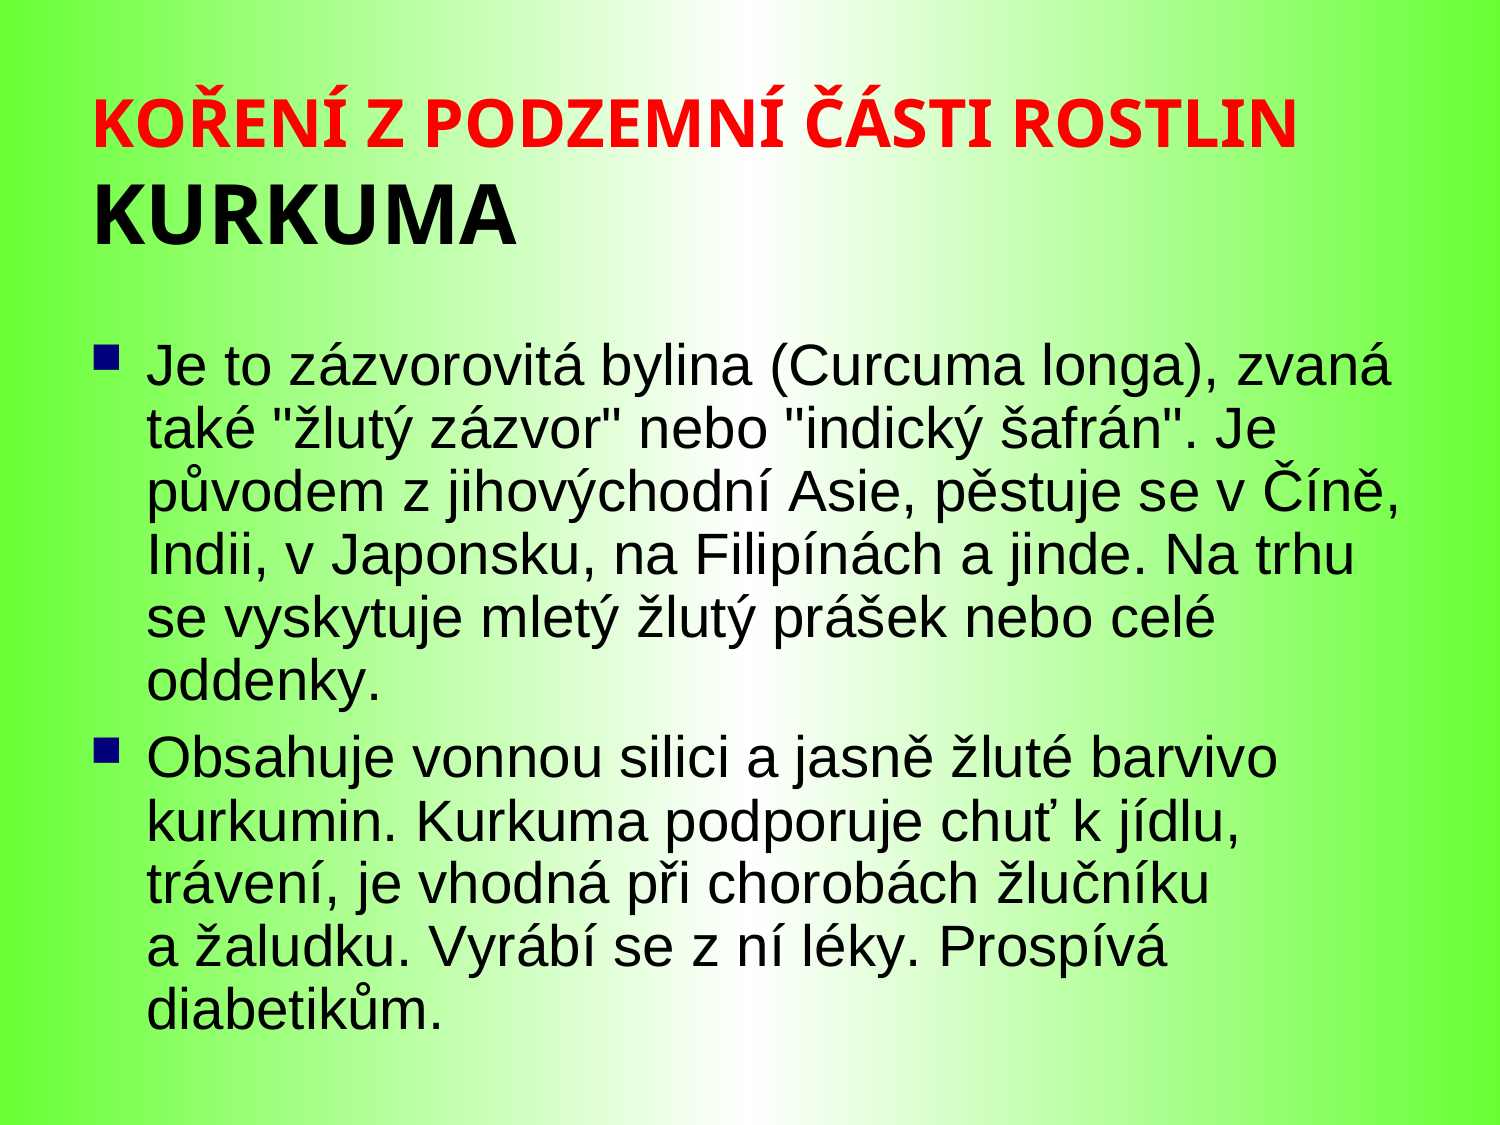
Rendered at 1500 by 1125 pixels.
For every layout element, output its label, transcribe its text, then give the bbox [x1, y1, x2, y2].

list Je to zázvorovitá bylina (Curcuma longa), zvaná také "žlutý zázvor" nebo "indický šafrán". Je původem z jihovýchodní Asie, pěstuje se v Číně, Indii, v Japonsku, na Filipínách a jinde. Na trhu se vyskytuje mletý žlutý prášek nebo celé oddenky. Obsahuje vonnou silici a jasně žluté barvivo kurkumin. Kurkuma podporuje chuť k jídlu, trávení, je vhodná při chorobách žlučníku a žaludku. Vyrábí se z ní léky. Prospívá diabetikům. [75, 243, 1426, 1059]
title KOŘENÍ Z PODZEMNÍ ČÁSTI ROSTLIN KURKUMA [75, 73, 1426, 243]
